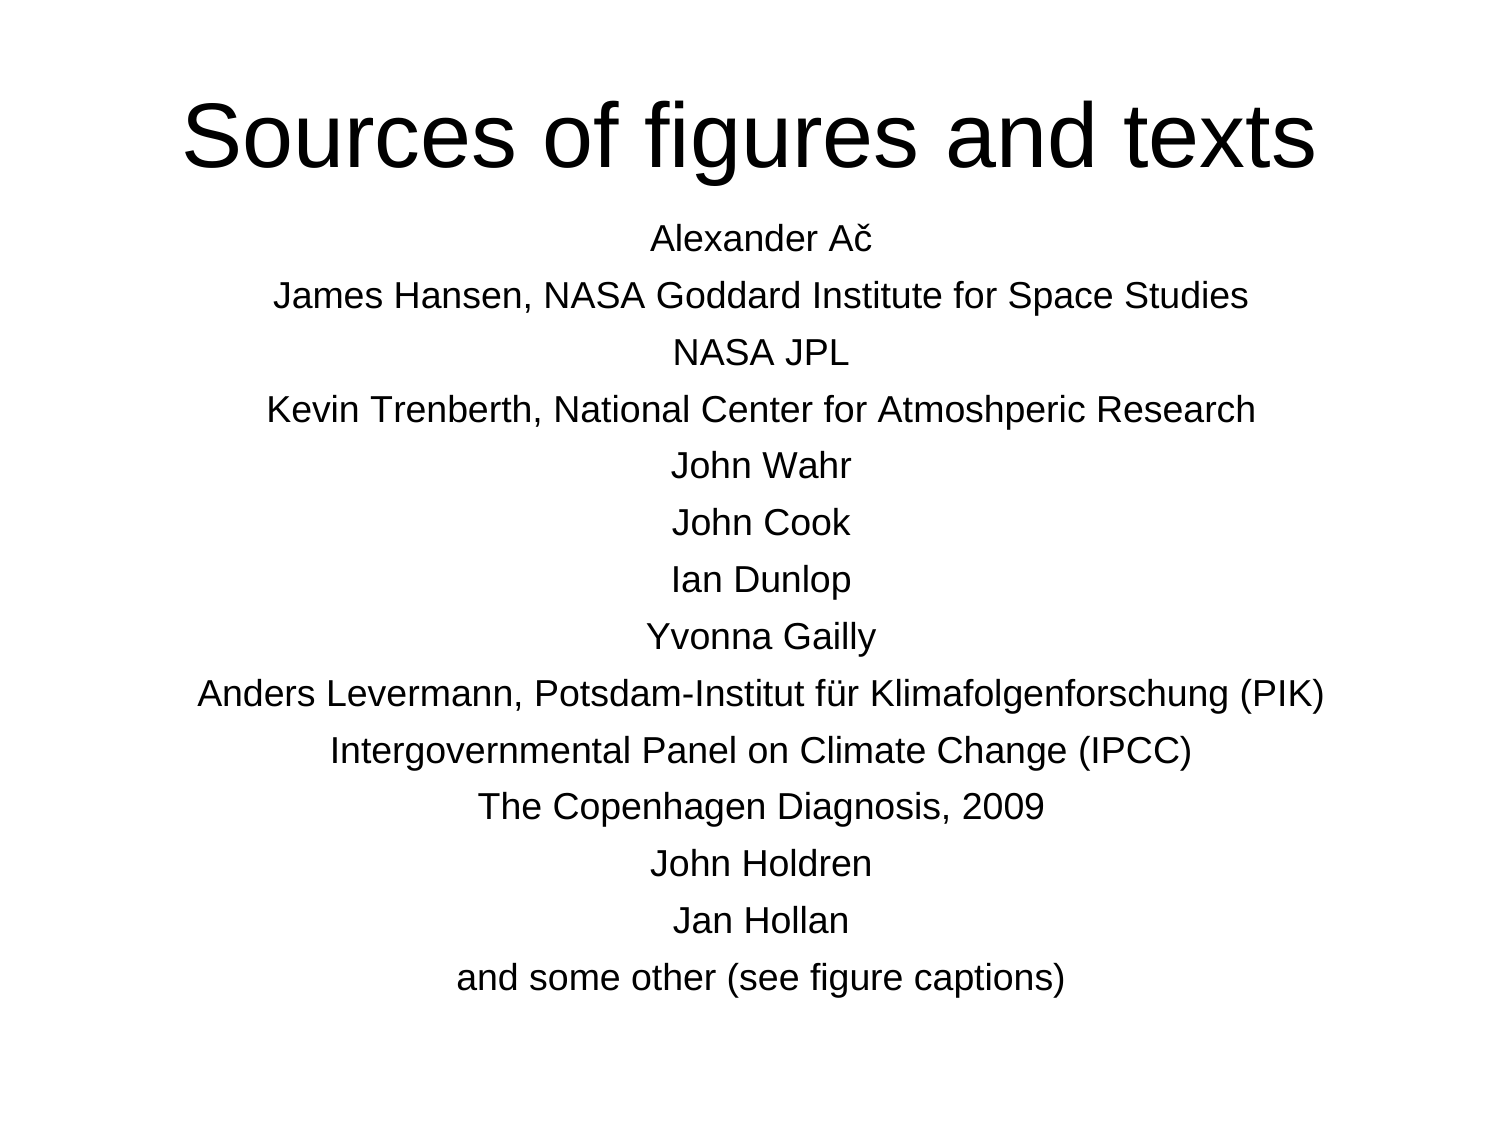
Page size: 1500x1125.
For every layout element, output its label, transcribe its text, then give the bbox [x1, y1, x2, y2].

title Sources of figures and texts [75, 21, 1425, 257]
text_box Alexander Ač James Hansen, NASA Goddard Institute for Space Studies NASA JPL Kevin Trenberth, National Center for Atmoshperic Research John Wahr John Cook Ian Dunlop Yvonna Gailly Anders Levermann, Potsdam-Institut für Klimafolgenforschung (PIK) Intergovernmental Panel on Climate Change (IPCC) The Copenhagen Diagnosis, 2009 John Holdren Jan Hollan and some other (see figure captions) [147, 206, 1375, 1006]
